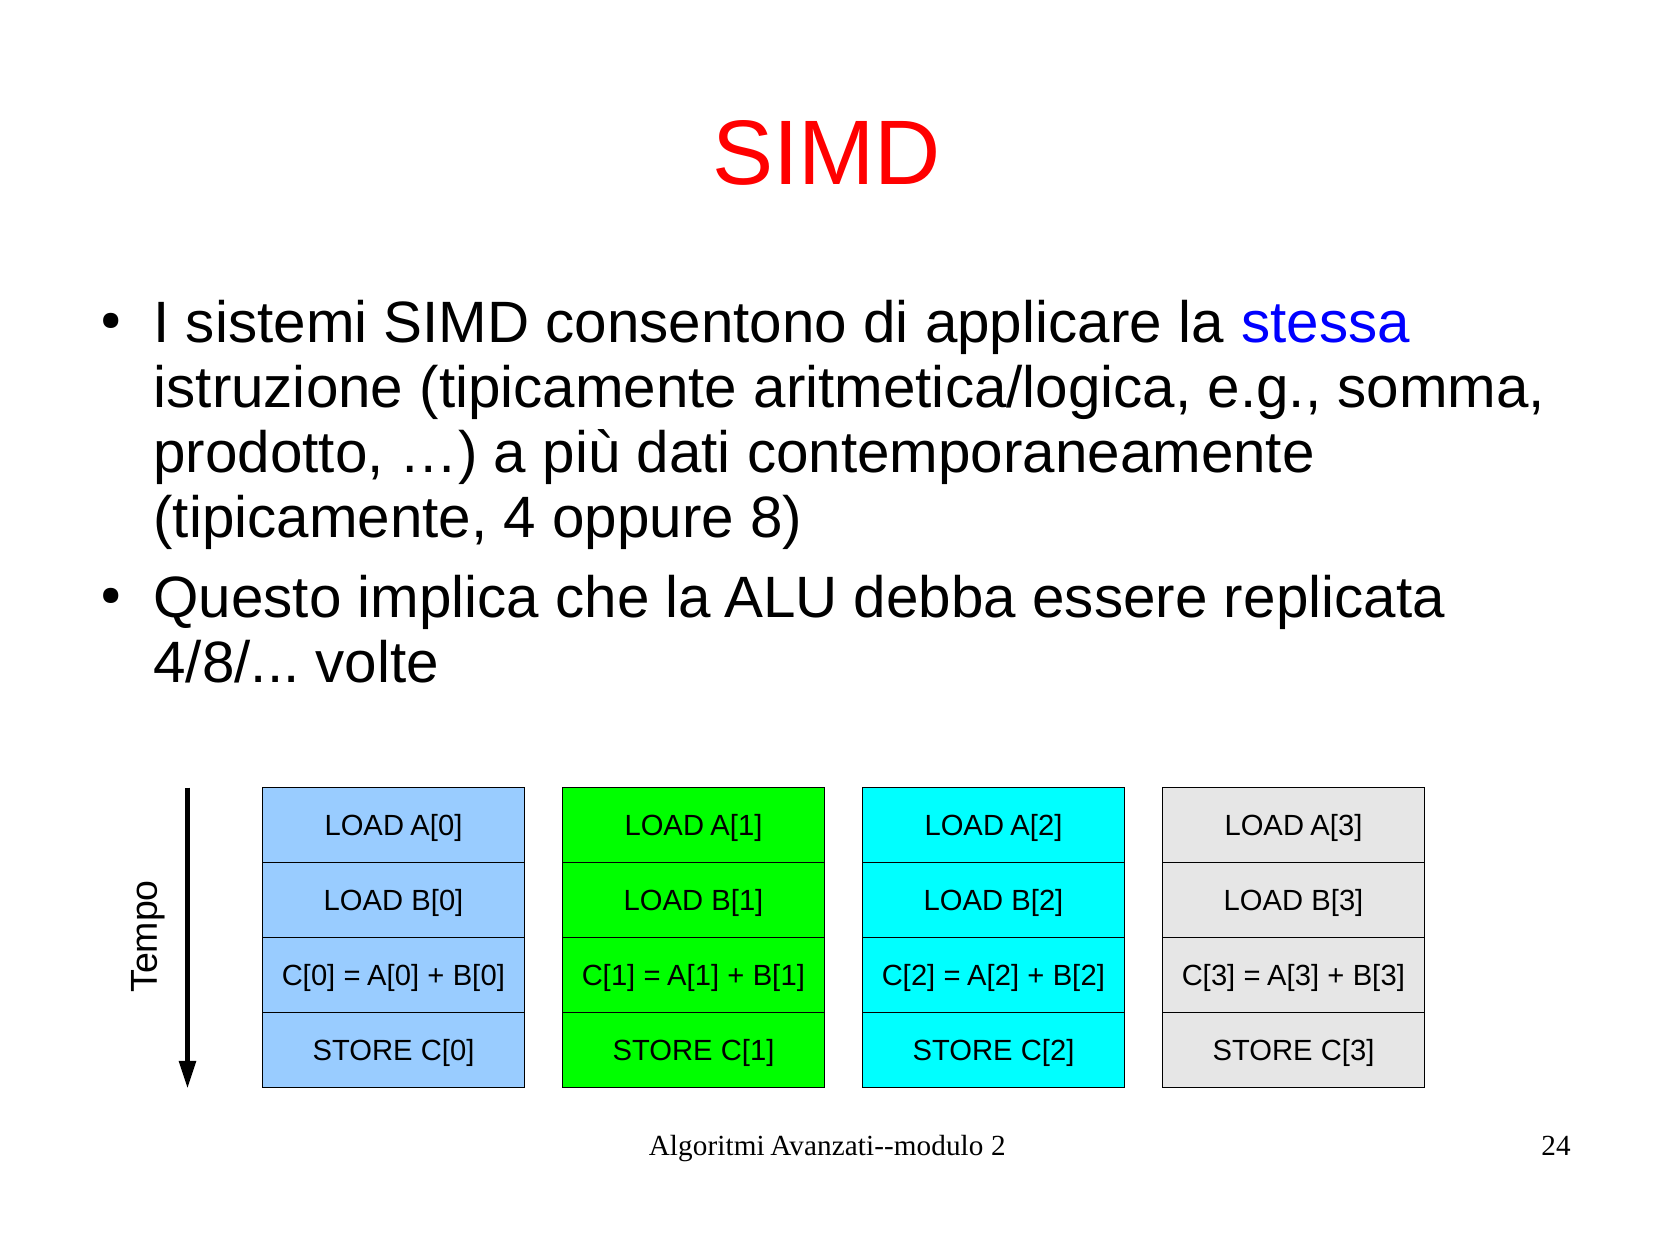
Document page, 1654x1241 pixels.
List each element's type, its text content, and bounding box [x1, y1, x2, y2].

text_box STORE C[0] [262, 1012, 525, 1088]
text_box LOAD B[3] [1162, 862, 1425, 937]
text_box LOAD A[2] [862, 787, 1125, 862]
text_box LOAD A[0] [262, 787, 525, 862]
text_box C[0] = A[0] + B[0] [262, 937, 525, 1012]
text_box LOAD A[3] [1162, 787, 1425, 862]
text_box C[3] = A[3] + B[3] [1162, 937, 1425, 1012]
title SIMD [82, 49, 1571, 257]
text_box LOAD B[0] [262, 862, 525, 937]
text_box LOAD B[2] [862, 862, 1125, 937]
text_box C[1] = A[1] + B[1] [562, 937, 825, 1012]
text_box Tempo [112, 862, 176, 1011]
text_box LOAD A[1] [562, 787, 825, 862]
text_box STORE C[1] [562, 1012, 825, 1088]
list I sistemi SIMD consentono di applicare la stessa istruzione (tipicamente aritmetica/logica, e.g., somma, prodotto, …) a più dati contemporaneamente (tipicamente, 4 oppure 8) Questo implica che la ALU debba essere replicata 4/8/... volte [82, 290, 1571, 1109]
text_box STORE C[3] [1162, 1012, 1425, 1088]
text_box LOAD B[1] [562, 862, 825, 937]
text_box STORE C[2] [862, 1012, 1125, 1088]
text_box C[2] = A[2] + B[2] [862, 937, 1125, 1012]
